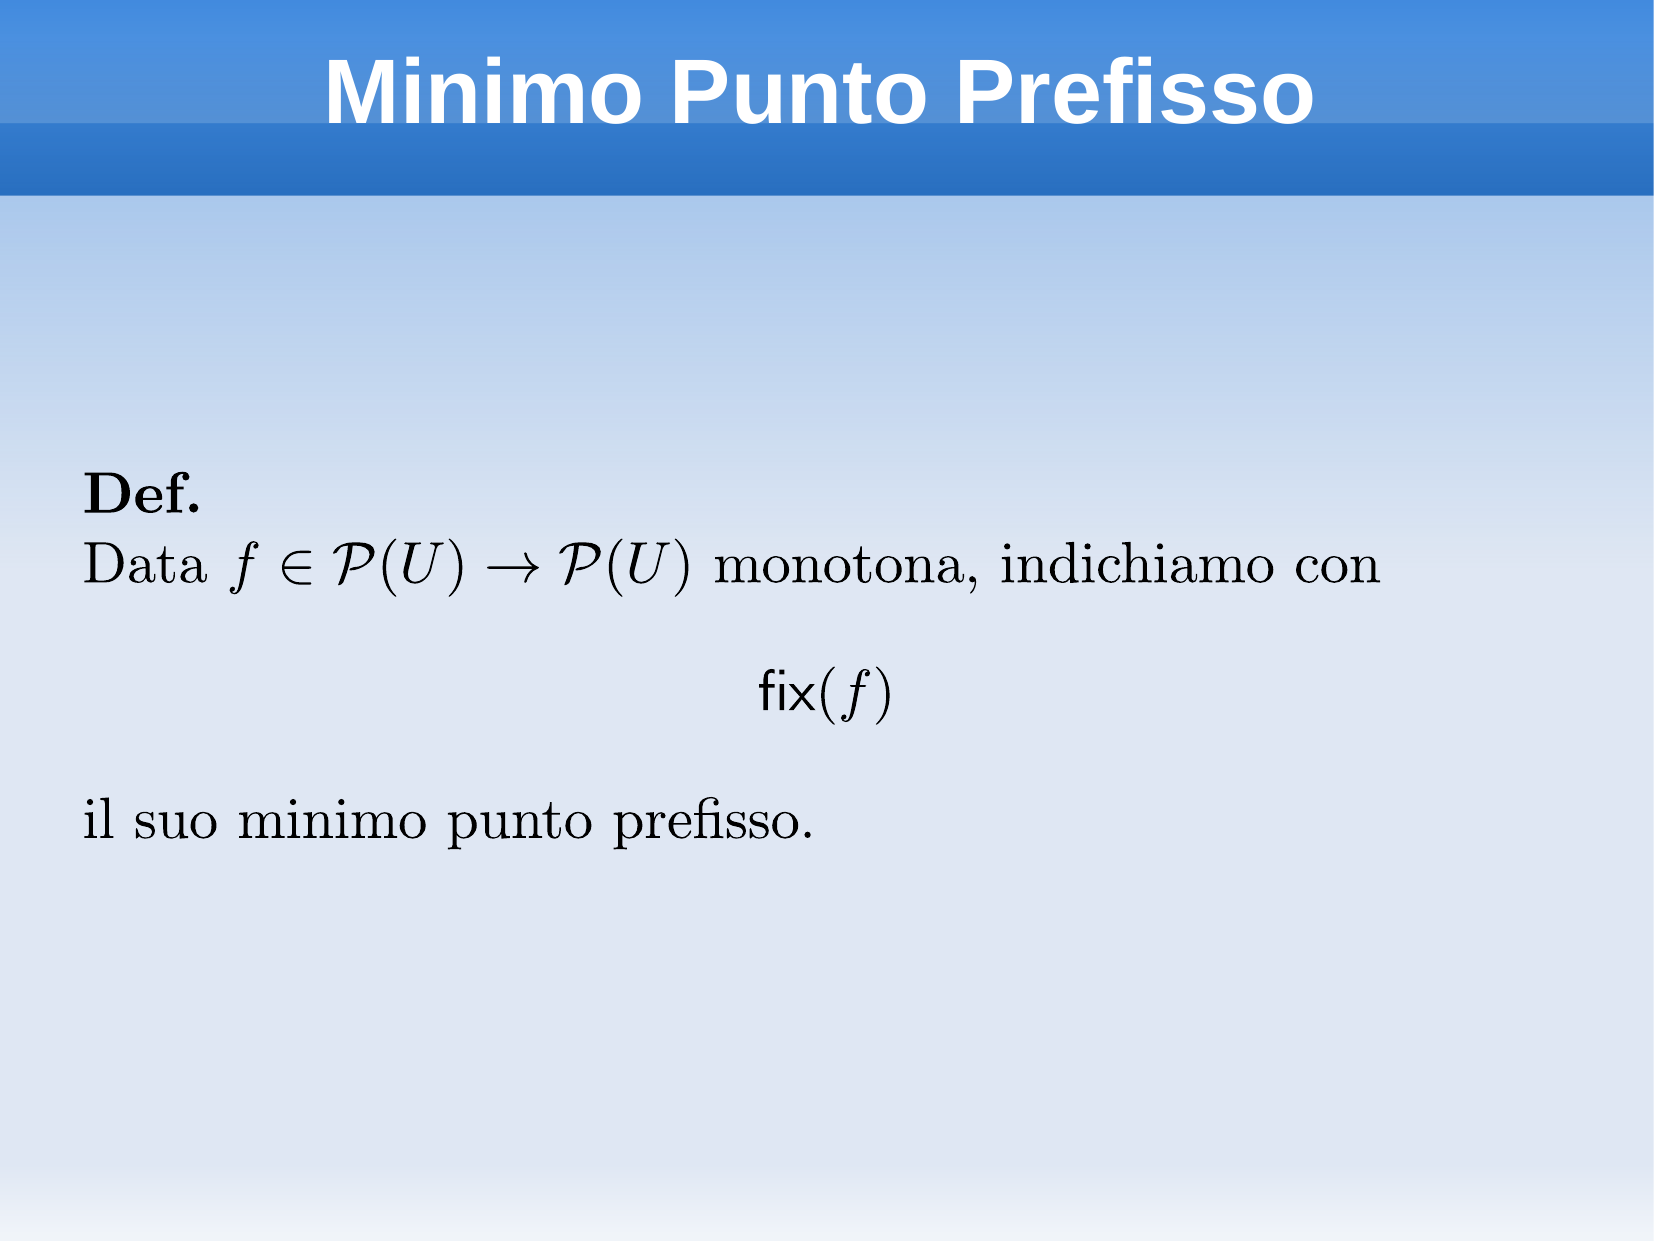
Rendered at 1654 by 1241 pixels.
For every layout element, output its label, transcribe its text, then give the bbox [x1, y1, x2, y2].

list [82, 290, 1571, 1109]
text_box [82, 471, 1382, 850]
title Minimo Punto Prefisso [76, 0, 1565, 188]
picture [0, 0, 1654, 1241]
